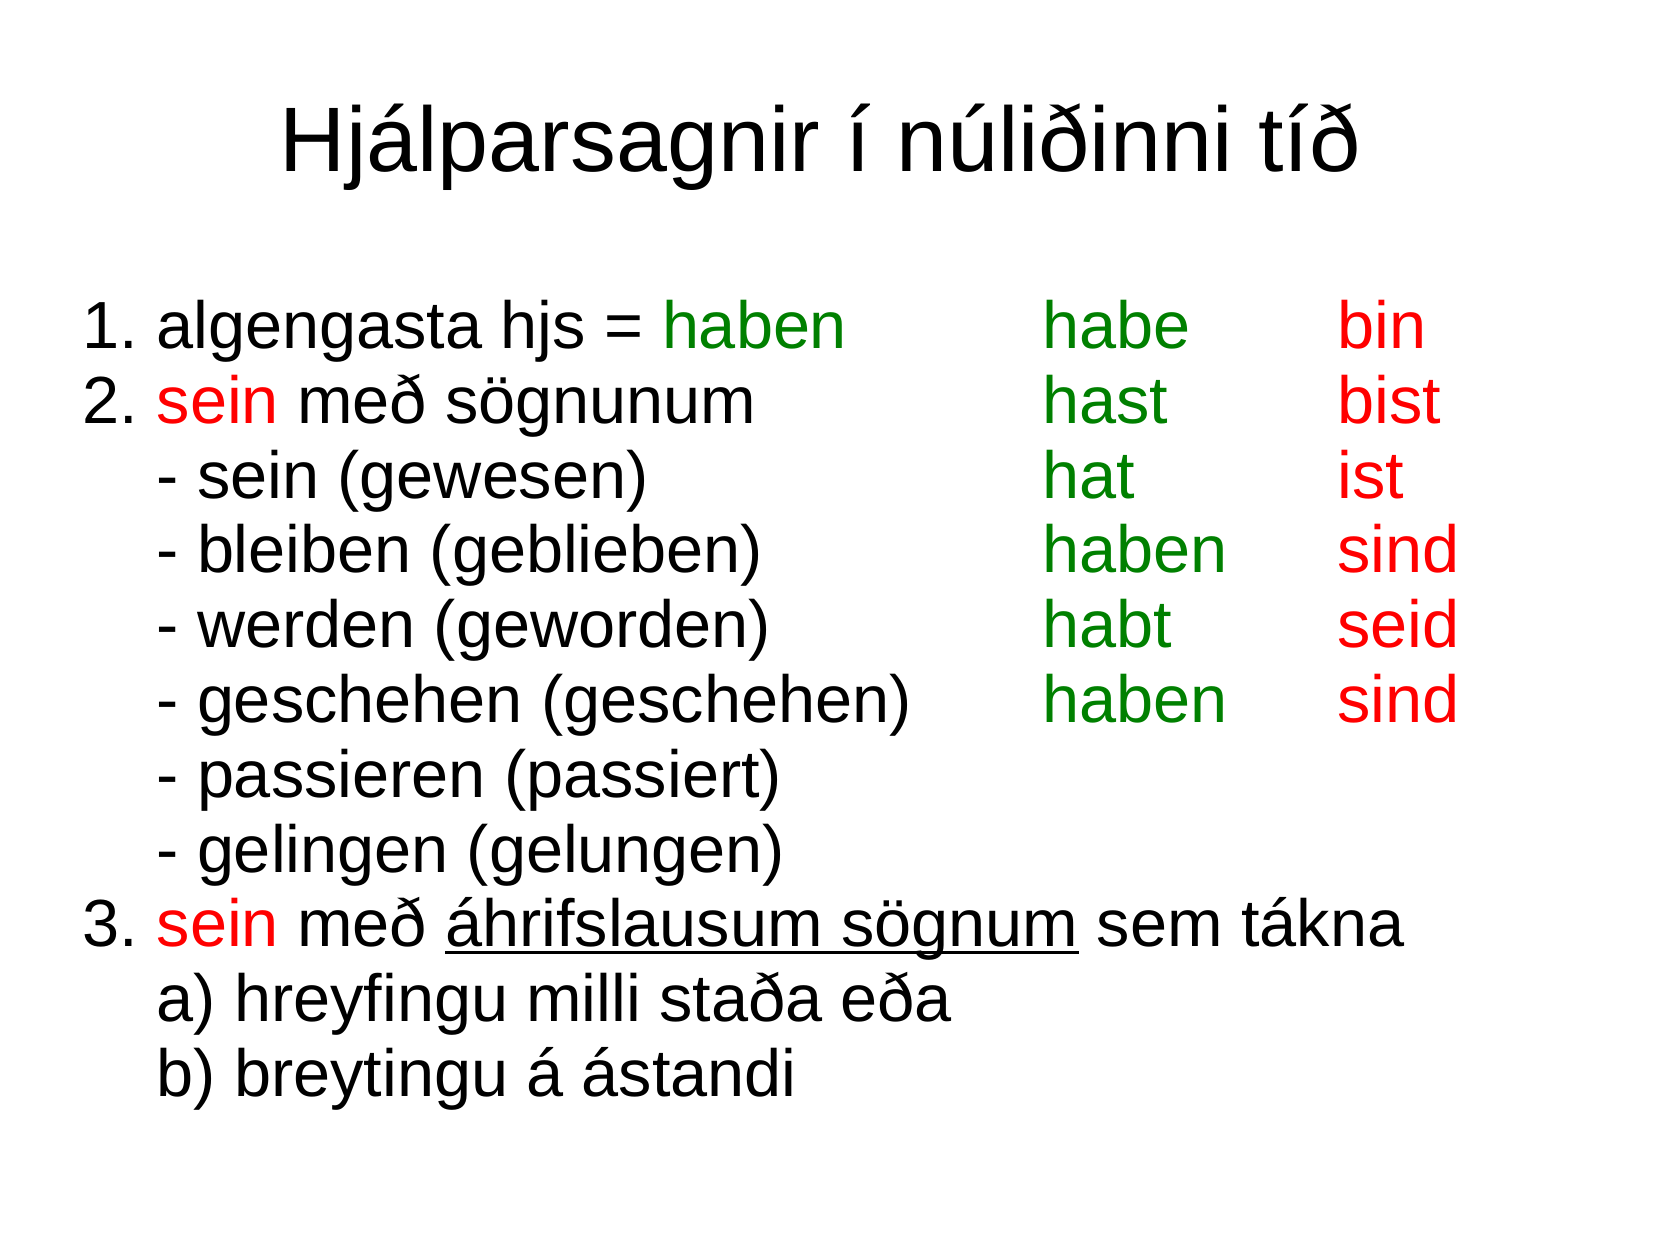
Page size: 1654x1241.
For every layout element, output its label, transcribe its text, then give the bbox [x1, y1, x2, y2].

title Hjálparsagnir í núliðinni tíð [76, 43, 1565, 237]
subtitle 1. algengasta hjs = haben habe bin 2. sein með sögnunum hast bist - sein (gewesen) hat ist - bleiben (geblieben) haben sind - werden (geworden) habt seid - geschehen (geschehen) haben sind - passieren (passiert) - gelingen (gelungen) 3. sein með áhrifslausum sögnum sem tákna a) hreyfingu milli staða eða b) breytingu á ástandi [82, 288, 1571, 1111]
